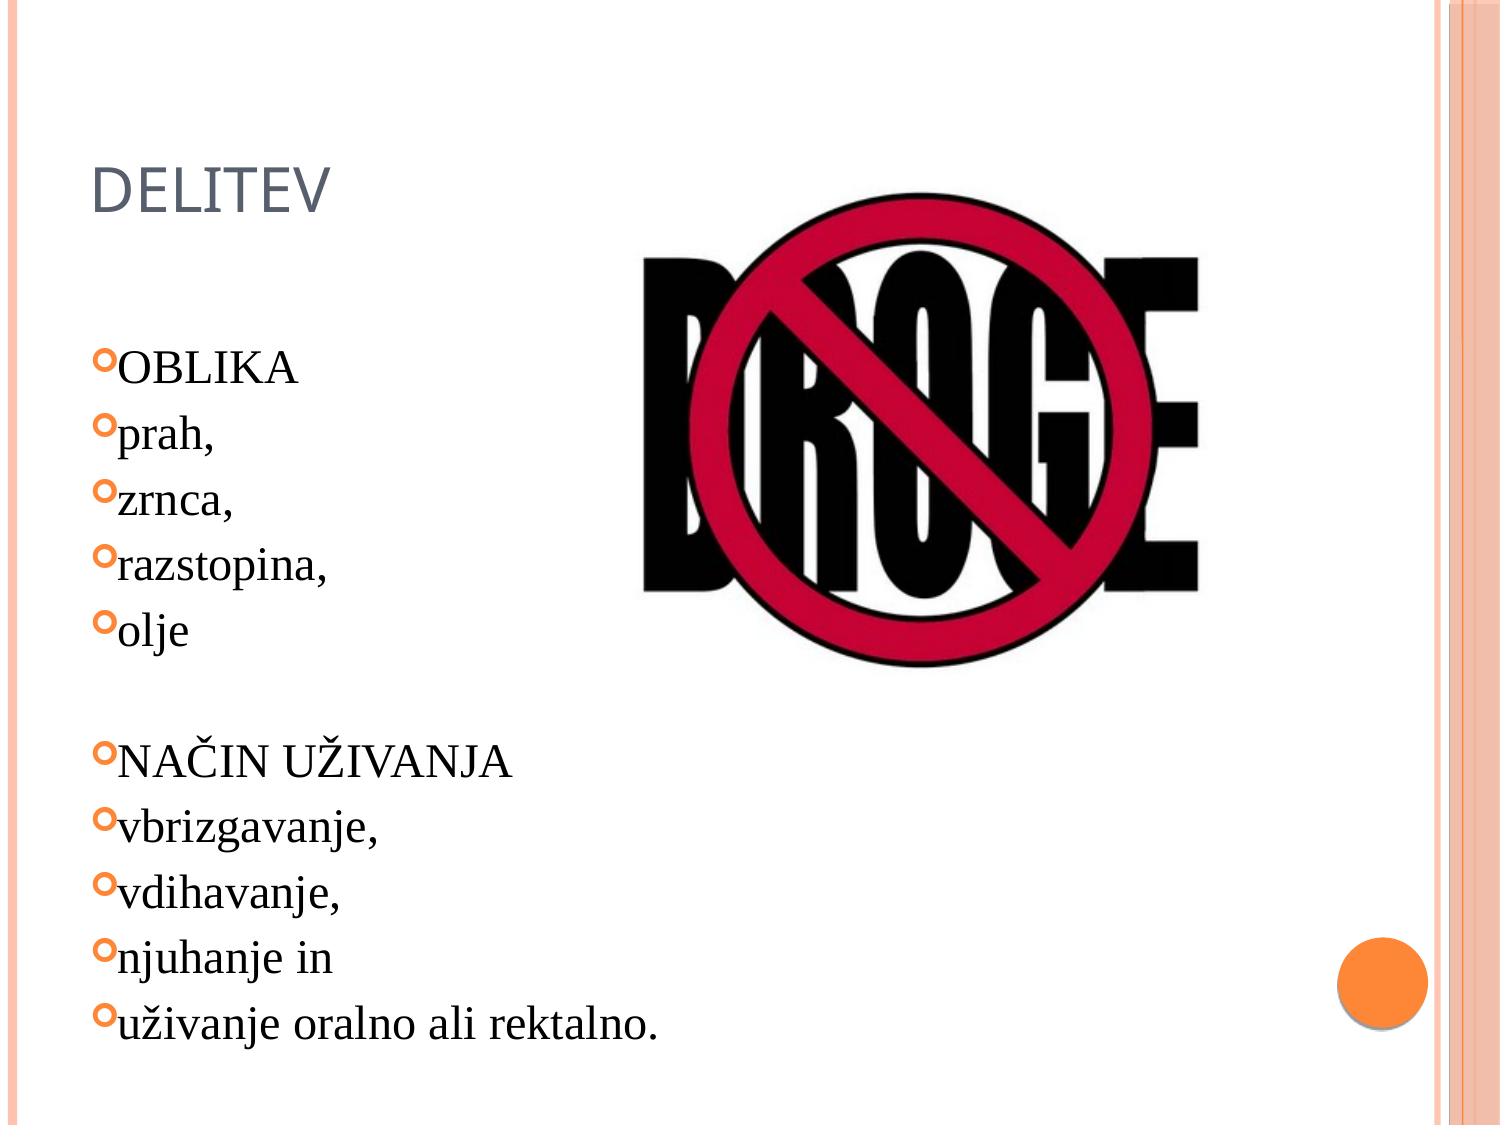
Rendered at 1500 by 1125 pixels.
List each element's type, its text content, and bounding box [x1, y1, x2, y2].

list OBLIKA prah, zrnca, razstopina, olje NAČIN UŽIVANJA vbrizgavanje, vdihavanje, njuhanje in uživanje oralno ali rektalno. [75, 262, 1300, 1062]
picture [608, 137, 1234, 727]
title DELITEV [75, 45, 1300, 233]
